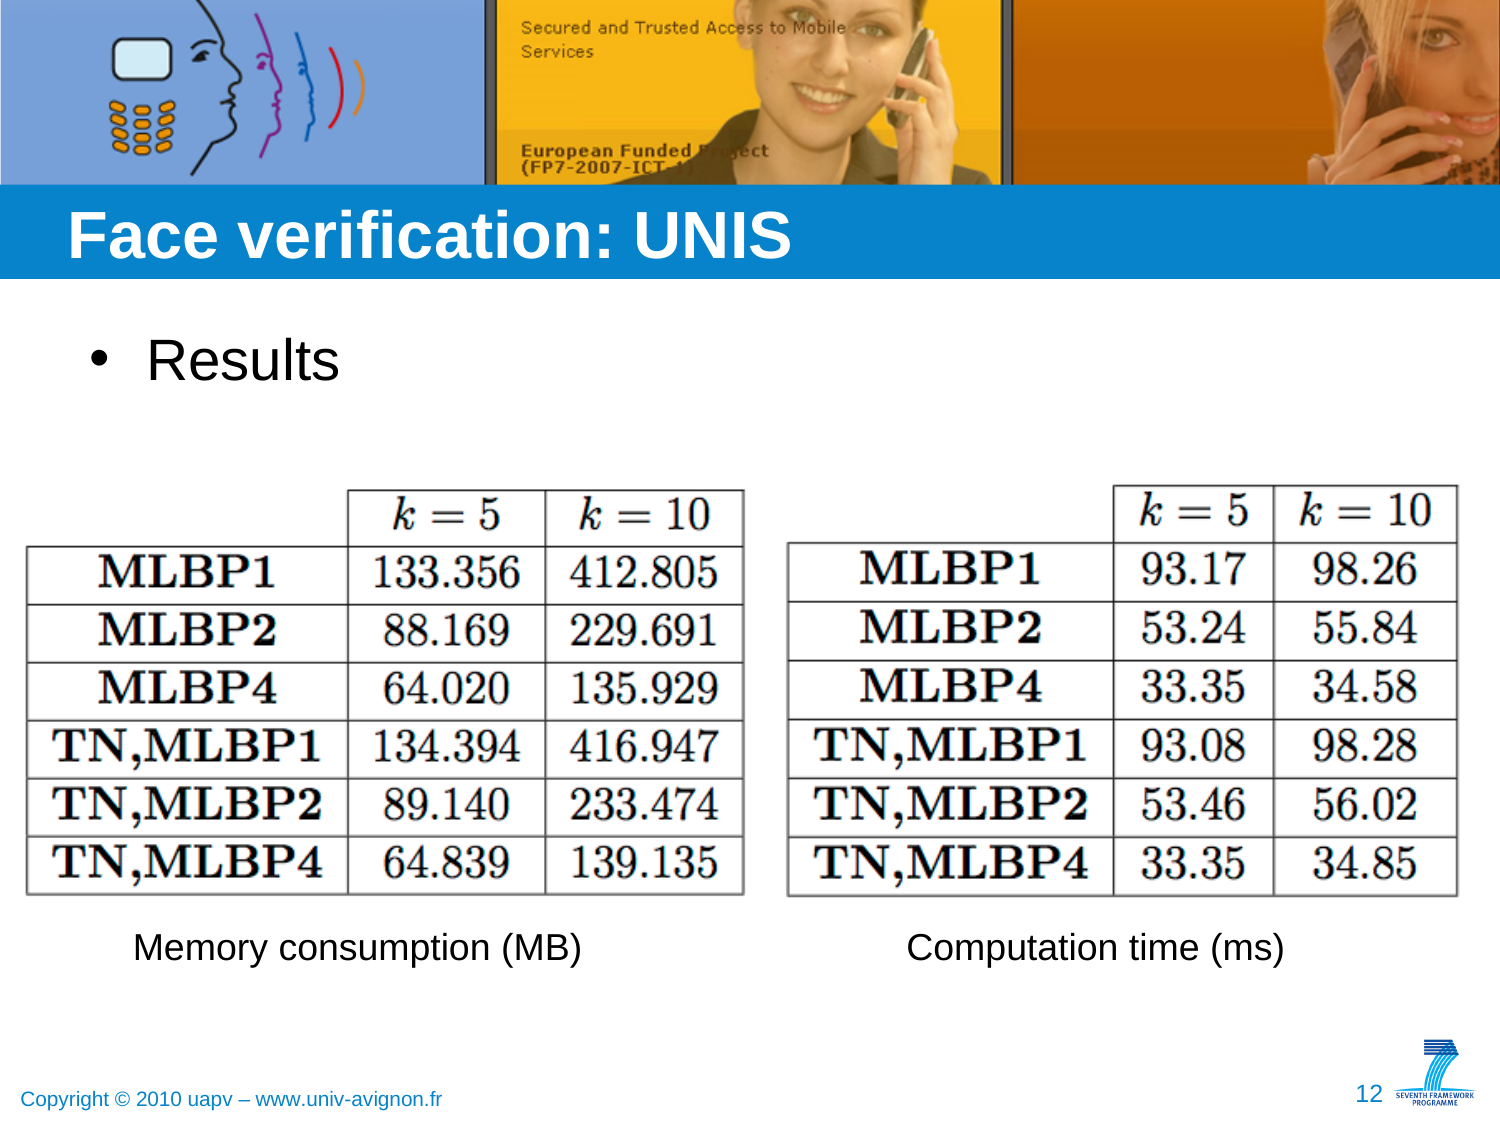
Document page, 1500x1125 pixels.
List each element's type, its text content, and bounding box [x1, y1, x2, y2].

picture [1387, 1034, 1483, 1114]
text_box Memory consumption (MB) [118, 915, 598, 976]
text_box Computation time (ms) [891, 915, 1301, 976]
list Results [75, 314, 1447, 465]
picture [3, 450, 1495, 926]
list Results [75, 916, 1447, 1024]
picture [0, 0, 1500, 184]
title Face verification: UNIS [53, 183, 1437, 280]
